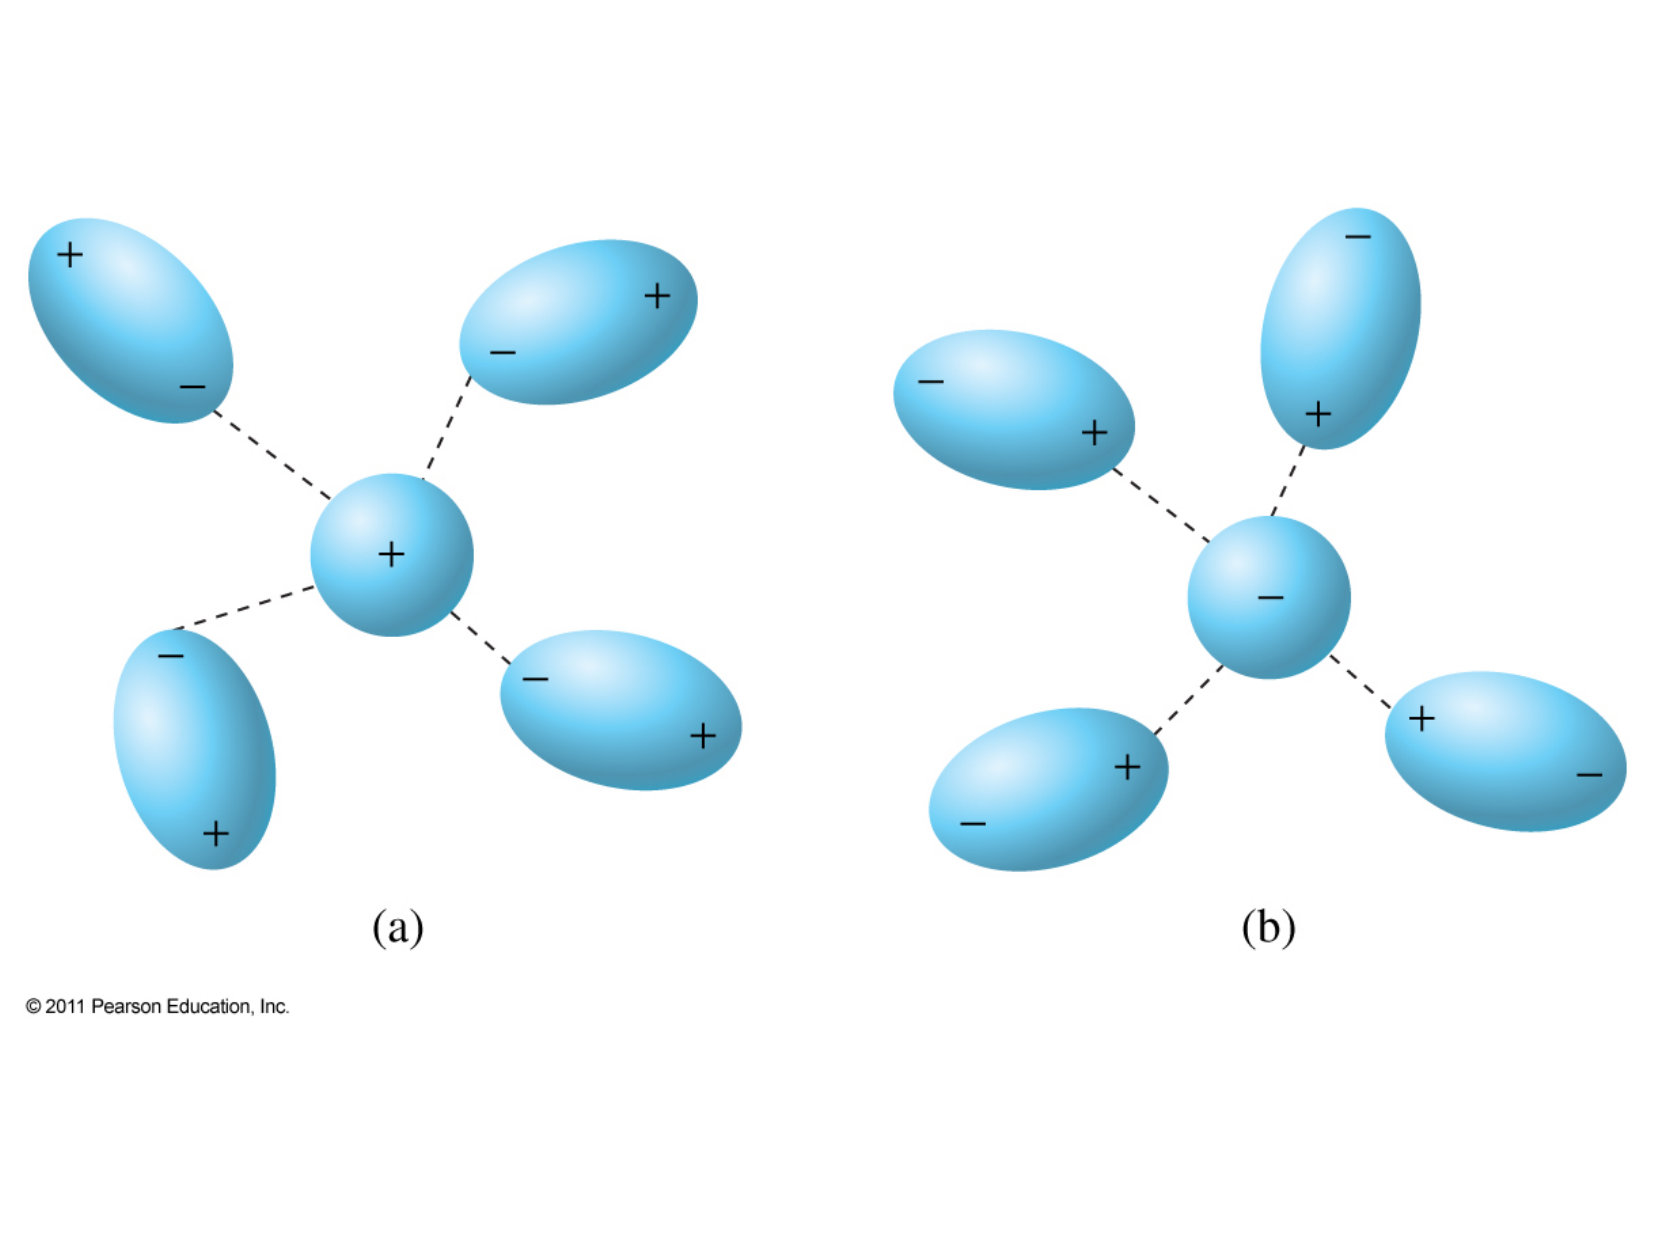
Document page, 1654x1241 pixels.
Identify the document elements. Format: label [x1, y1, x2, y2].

picture [0, 182, 1654, 1058]
